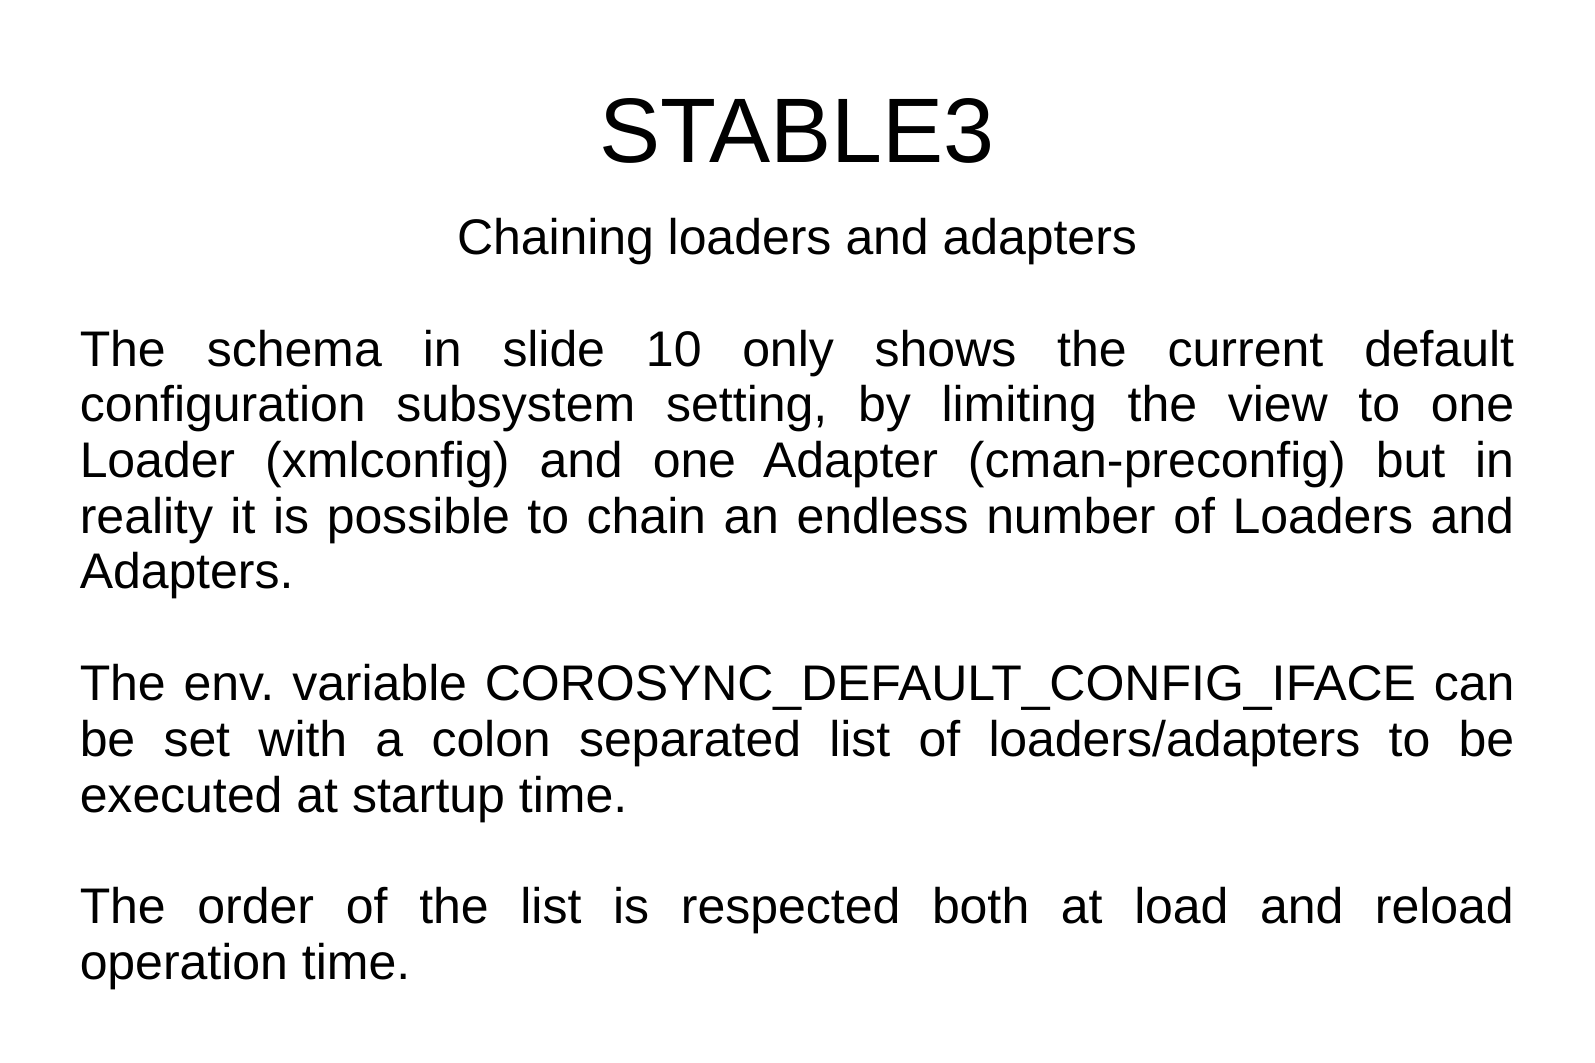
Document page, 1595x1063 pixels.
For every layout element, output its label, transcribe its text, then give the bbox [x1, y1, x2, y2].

title STABLE3 [79, 49, 1515, 209]
subtitle Chaining loaders and adapters The schema in slide 10 only shows the current default configuration subsystem setting, by limiting the view to one Loader (xmlconfig) and one Adapter (cman-preconfig) but in reality it is possible to chain an endless number of Loaders and Adapters. The env. variable COROSYNC_DEFAULT_CONFIG_IFACE can be set with a colon separated list of loaders/adapters to be executed at startup time. The order of the list is respected both at load and reload operation time. [79, 209, 1515, 990]
